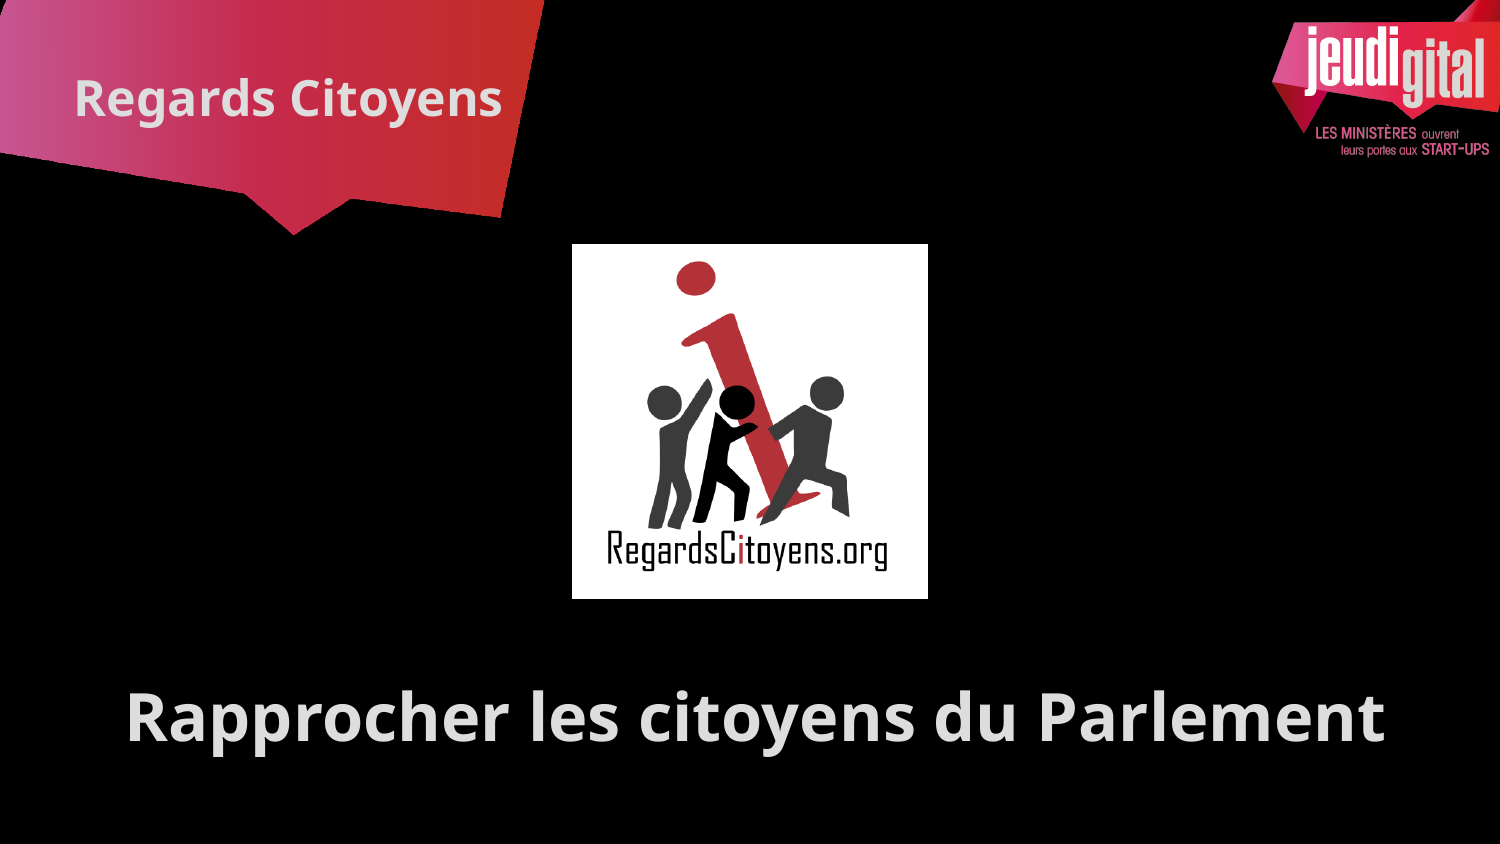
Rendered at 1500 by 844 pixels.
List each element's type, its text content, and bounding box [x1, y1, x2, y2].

text_box Rapprocher les citoyens du Parlement [35, 667, 1477, 817]
picture [1251, 0, 1500, 180]
text_box Regards Citoyens [59, 59, 556, 124]
picture [572, 244, 928, 599]
picture [0, 0, 553, 314]
